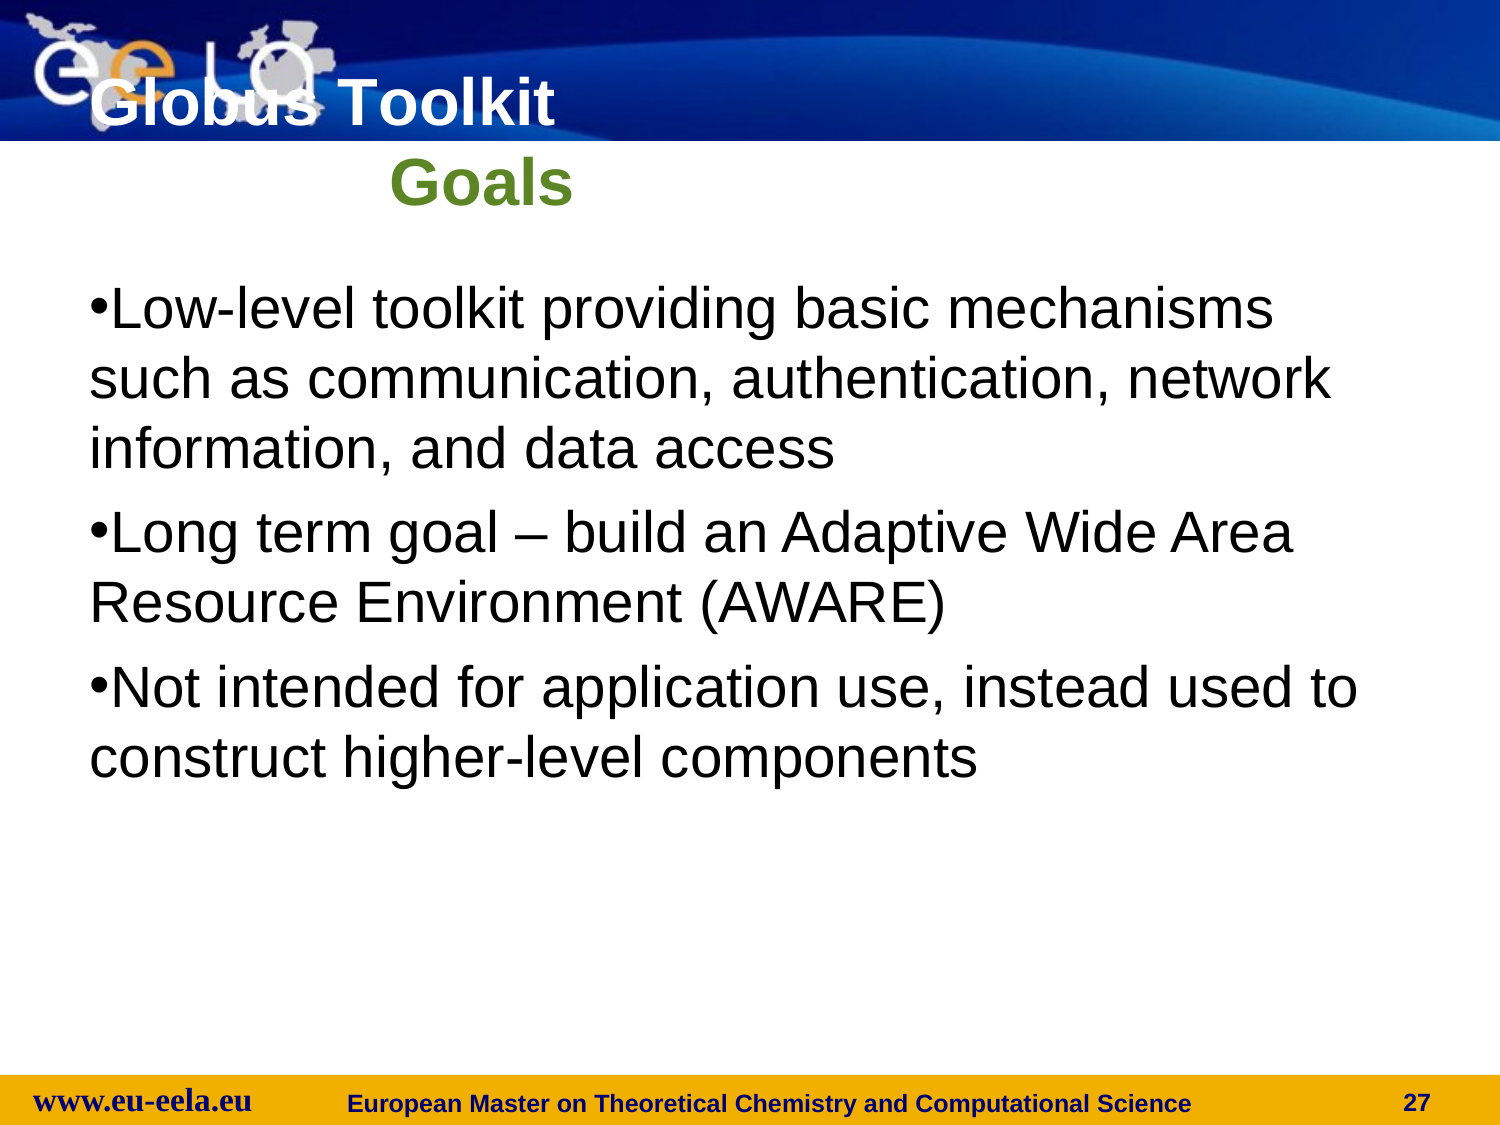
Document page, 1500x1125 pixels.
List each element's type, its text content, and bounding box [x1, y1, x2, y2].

text_box Low-level toolkit providing basic mechanisms such as communication, authentication, network information, and data access Long term goal – build an Adaptive Wide Area Resource Environment (AWARE) Not intended for application use, instead used to construct higher-level components [75, 262, 1426, 1006]
text_box European Master on Theoretical Chemistry and Computational Science [332, 1080, 1388, 1125]
title Globus Toolkit Goals [75, 36, 1426, 242]
text_box [1388, 1078, 1475, 1125]
